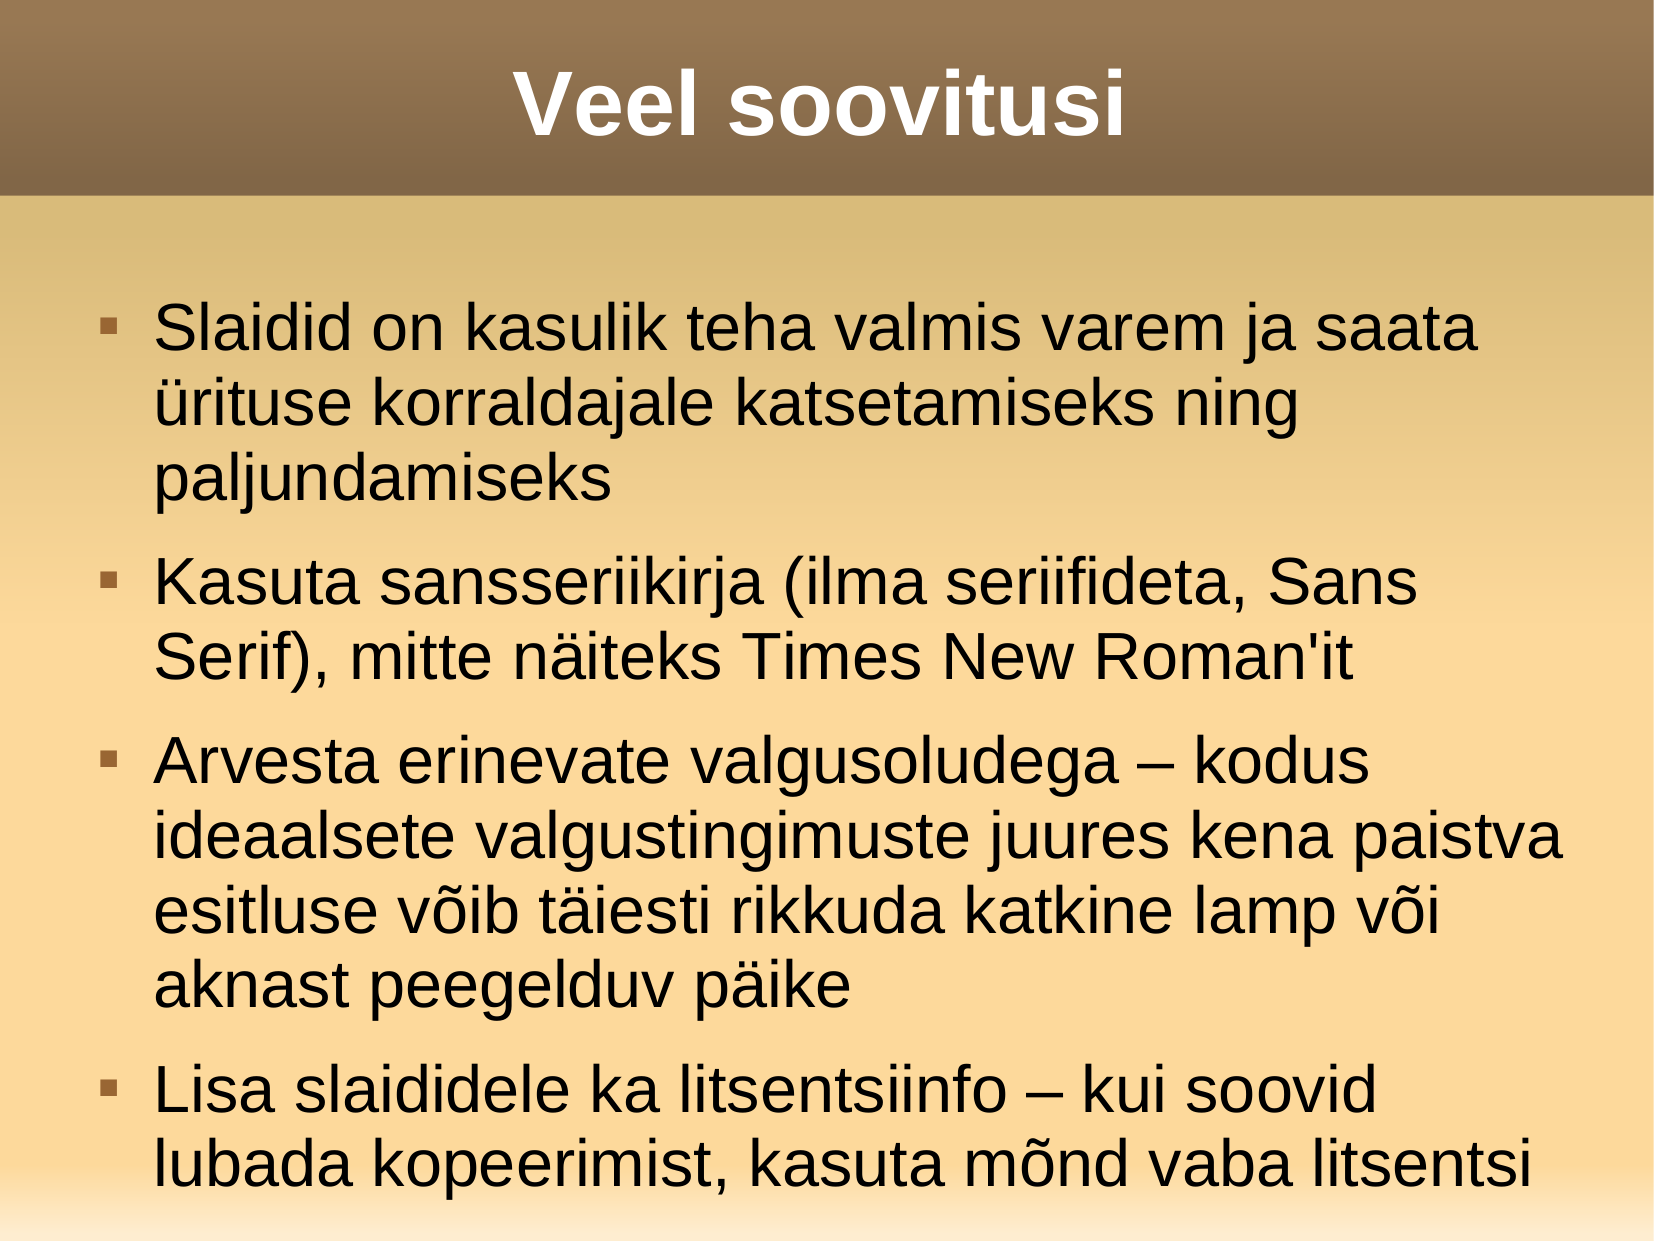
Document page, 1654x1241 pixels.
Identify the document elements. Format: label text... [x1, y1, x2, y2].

list Slaidid on kasulik teha valmis varem ja saata ürituse korraldajale katsetamiseks ning paljundamiseks Kasuta sansseriikirja (ilma seriifideta, Sans Serif), mitte näiteks Times New Roman'it Arvesta erinevate valgusoludega – kodus ideaalsete valgustingimuste juures kena paistva esitluse võib täiesti rikkuda katkine lamp või aknast peegelduv päike Lisa slaididele ka litsentsiinfo – kui soovid lubada kopeerimist, kasuta mõnd vaba litsentsi [82, 290, 1571, 1202]
title Veel soovitusi [76, 7, 1565, 200]
picture [0, 0, 1654, 1241]
